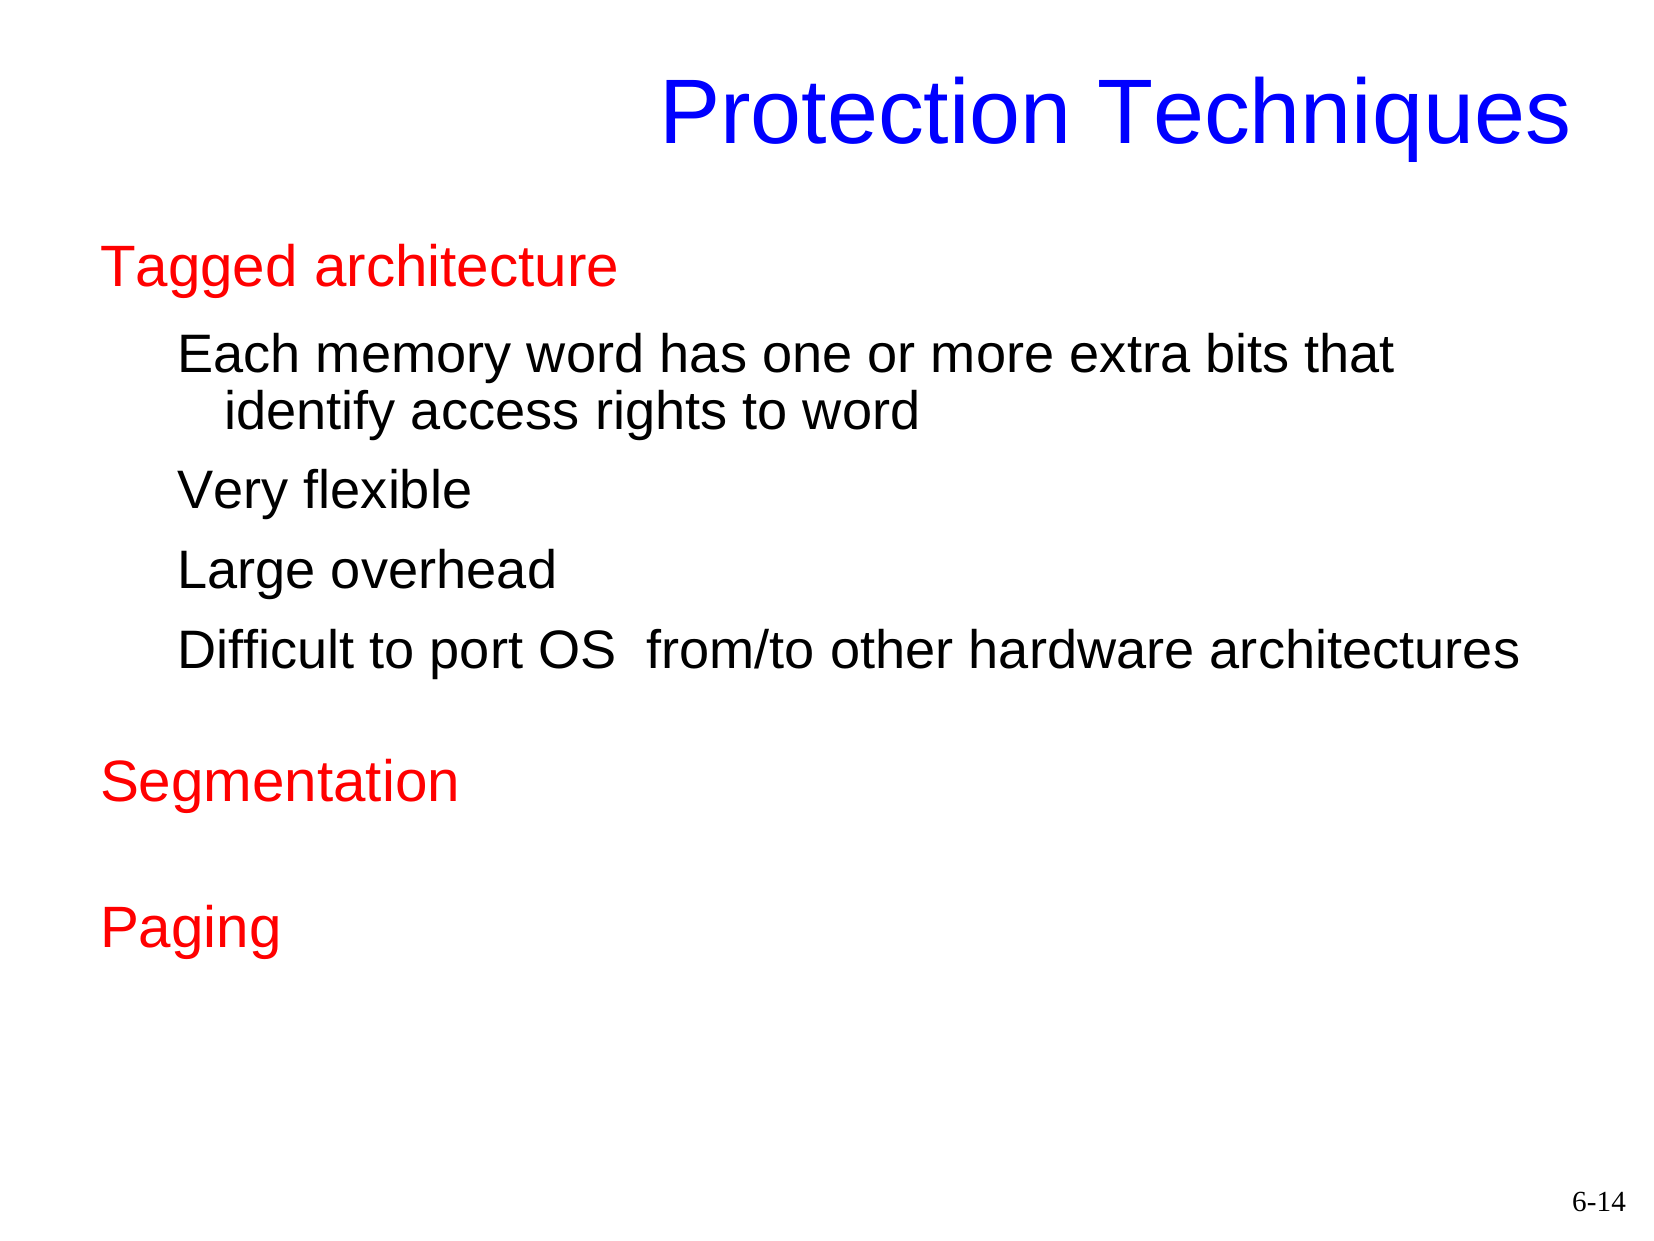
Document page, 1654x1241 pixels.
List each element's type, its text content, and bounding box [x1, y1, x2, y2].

list Tagged architecture Each memory word has one or more extra bits that identify access rights to word Very flexible Large overhead Difficult to port OS from/to other hardware architectures Segmentation Paging [82, 237, 1571, 1170]
title Protection Techniques [84, 11, 1573, 218]
